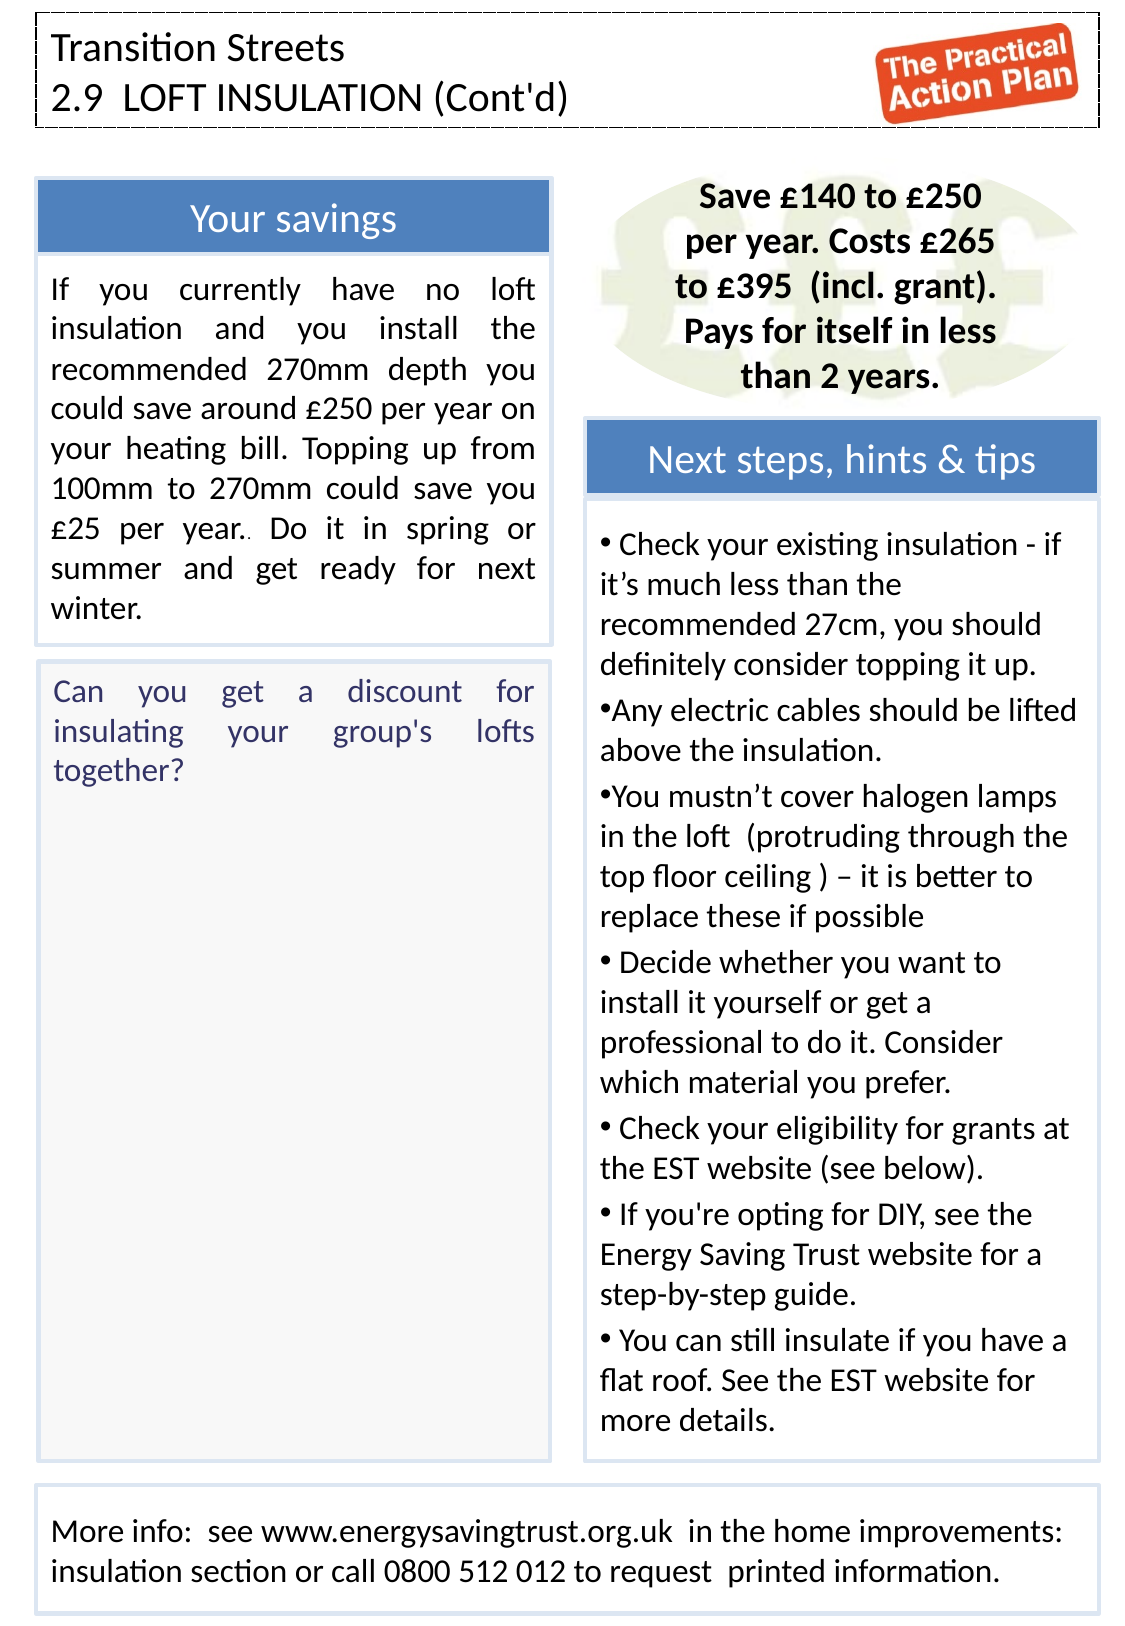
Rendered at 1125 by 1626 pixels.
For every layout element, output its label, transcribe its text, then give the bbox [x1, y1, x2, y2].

text_box Next steps, hints & tips [585, 418, 1099, 496]
text_box Your savings [35, 177, 552, 255]
text_box More info: see www.energysavingtrust.org.uk in the home improvements: insulation section or call 0800 512 012 to request printed information. [35, 1485, 1099, 1614]
text_box Transition Streets 2.9 LOFT INSULATION (Cont'd) [35, 12, 1099, 128]
text_box If you currently have no loft insulation and you install the recommended 270mm depth you could save around £250 per year on your heating bill. Topping up from 100mm to 270mm could save you £25 per year.. Do it in spring or summer and get ready for next winter. [35, 255, 552, 645]
text_box Can you get a discount for insulating your group's lofts together? [38, 661, 551, 1462]
text_box Save £140 to £250 per year. Costs £265 to £395 (incl. grant). Pays for itself in less than 2 years. [582, 156, 1099, 412]
text_box Check your existing insulation - if it’s much less than the recommended 27cm, you should definitely consider topping it up. Any electric cables should be lifted above the insulation. You mustn’t cover halogen lamps in the loft (protruding through the top floor ceiling ) – it is better to replace these if possible Decide whether you want to install it yourself or get a professional to do it. Consider which material you prefer. Check your eligibility for grants at the EST website (see below). If you're opting for DIY, see the Energy Saving Trust website for a step-by-step guide. You can still insulate if you have a flat roof. See the EST website for more details. [585, 498, 1099, 1462]
